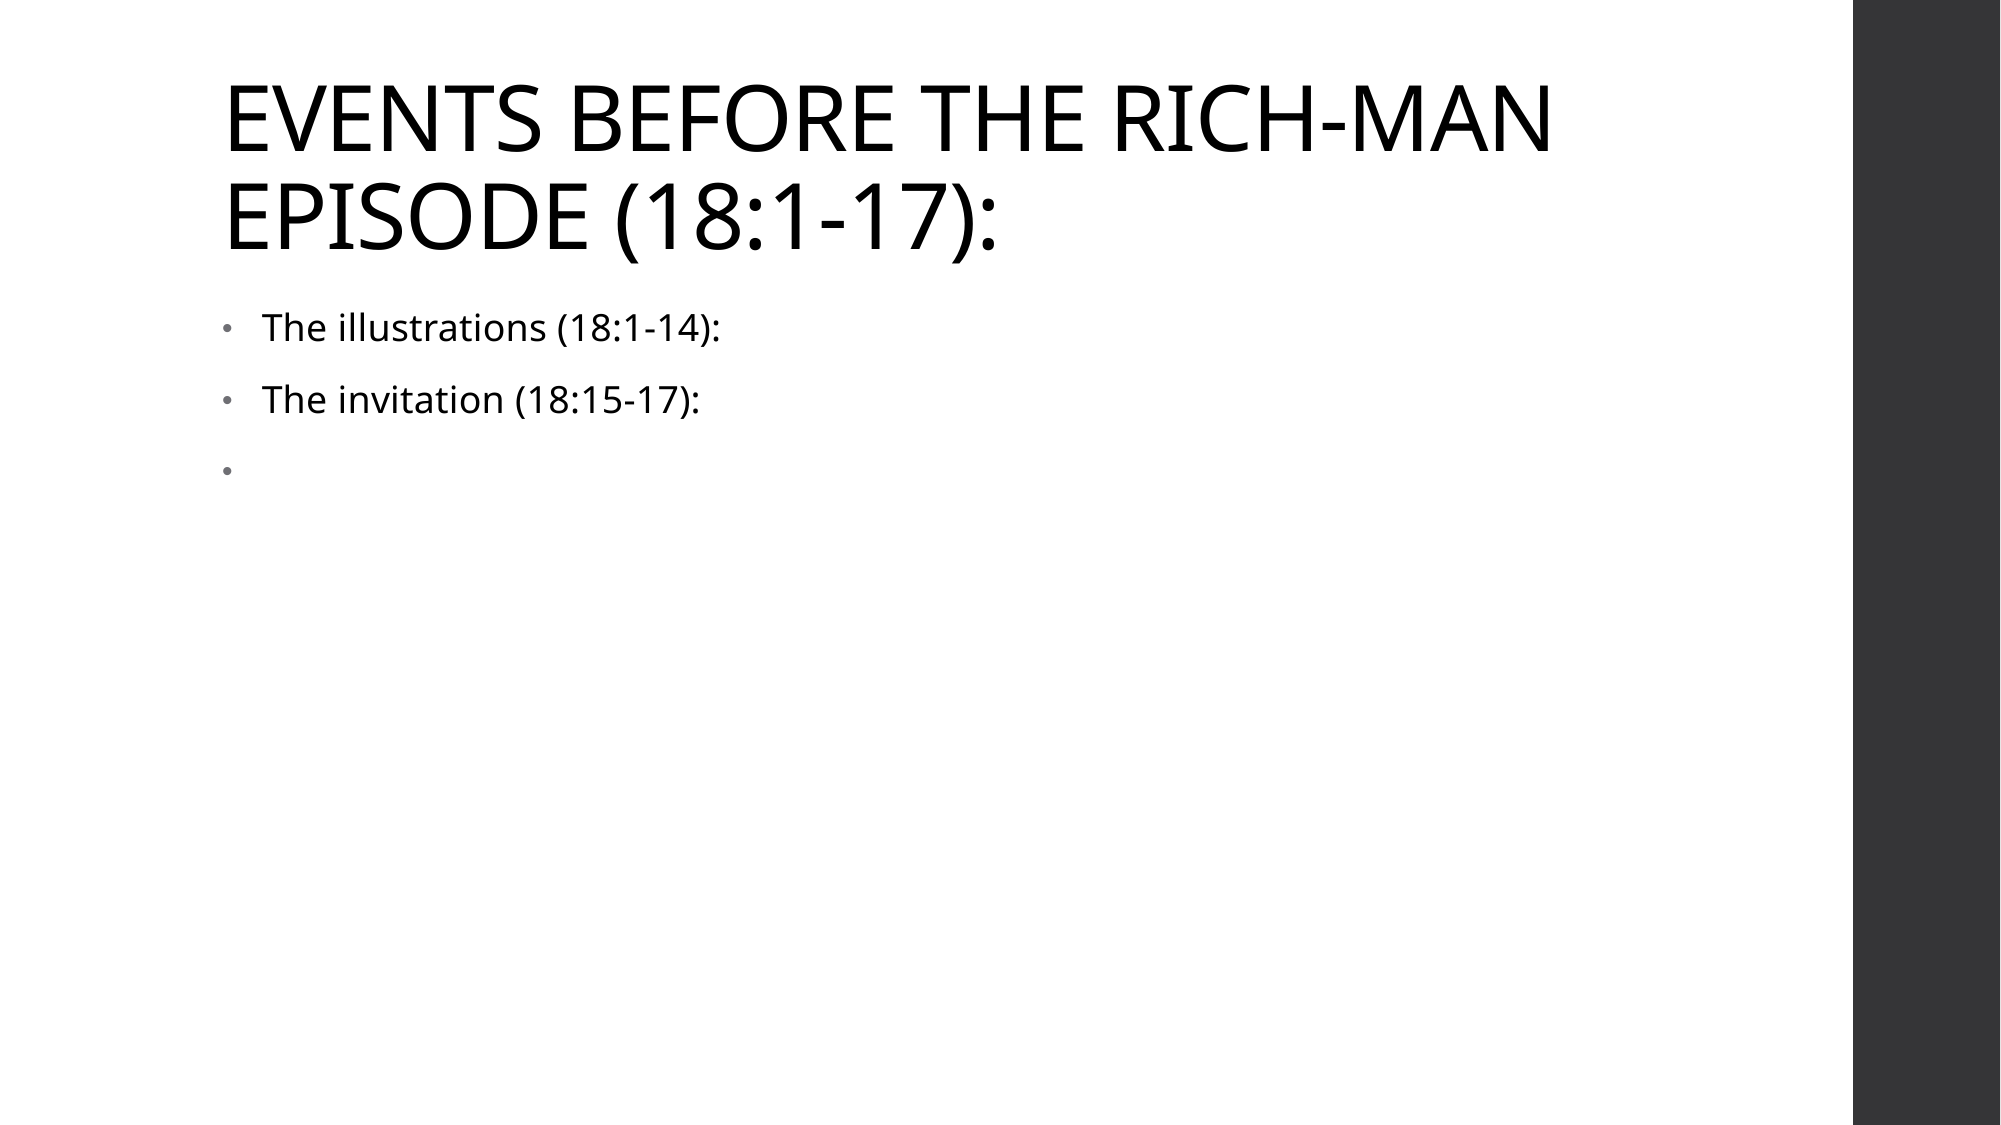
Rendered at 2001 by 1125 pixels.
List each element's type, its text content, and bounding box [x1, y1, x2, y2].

list The illustrations (18:1-14): The invitation (18:15-17): [206, 299, 1617, 1014]
title EVENTS BEFORE THE RICH-MAN EPISODE (18:1-17): [206, 60, 1797, 278]
